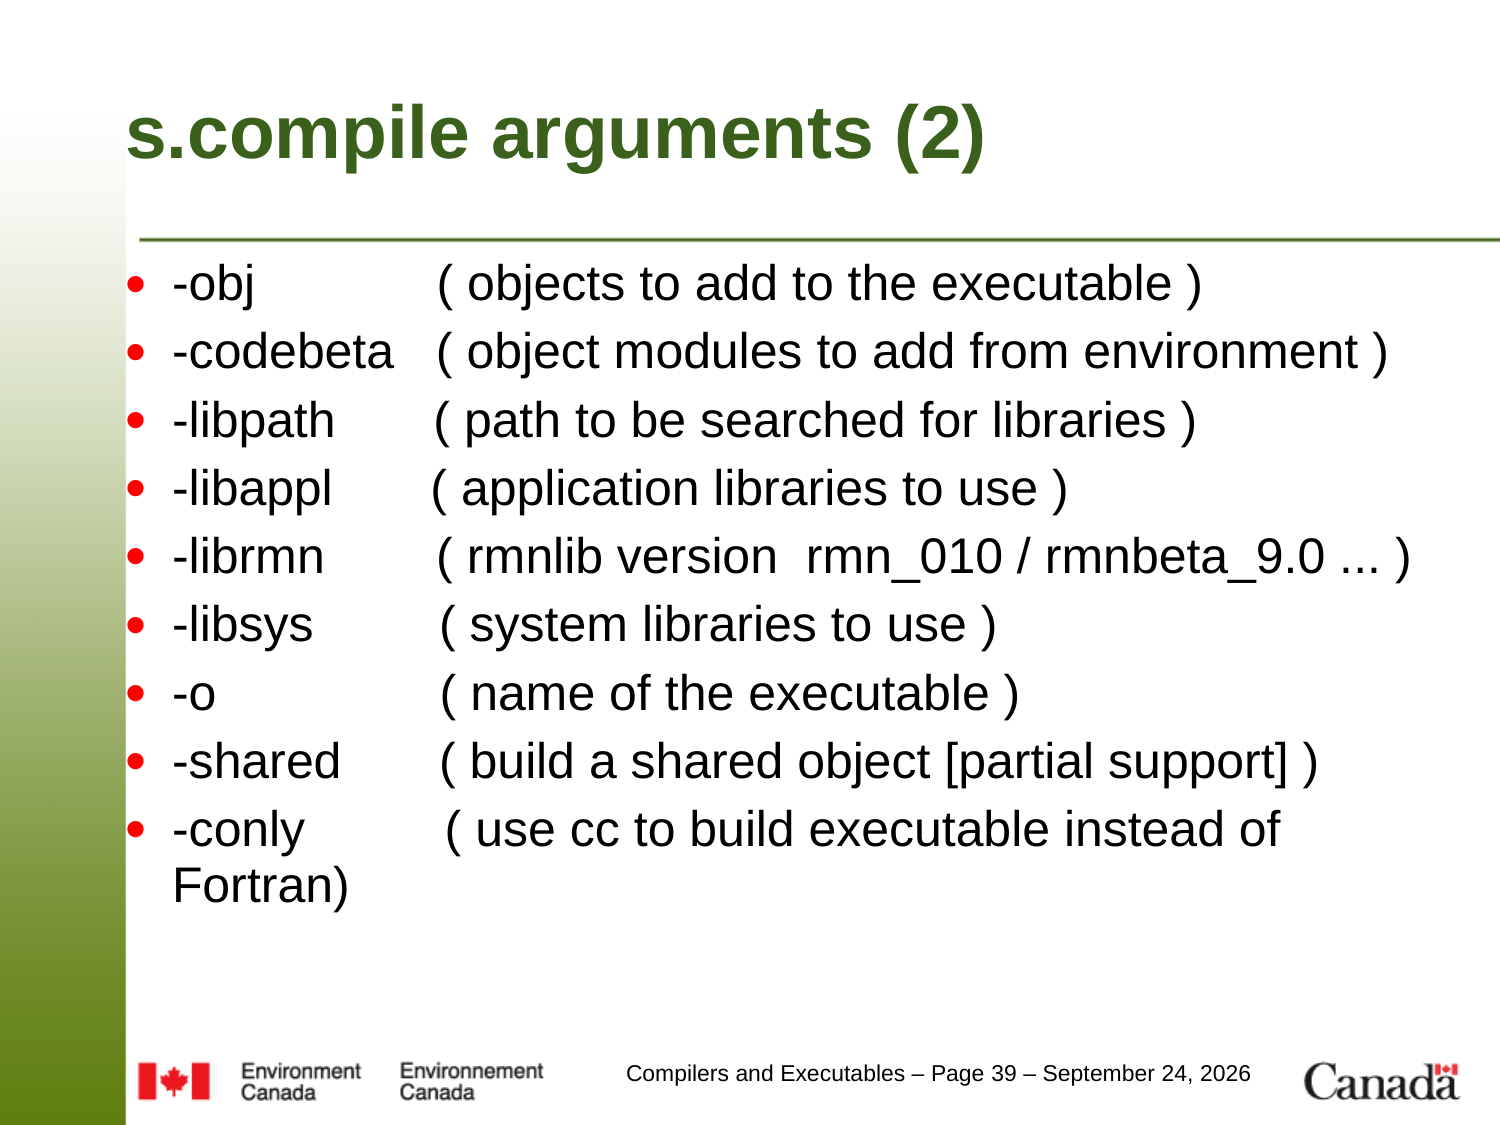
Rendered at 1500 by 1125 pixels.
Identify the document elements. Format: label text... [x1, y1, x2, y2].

picture [0, 0, 1500, 1125]
list -obj ( objects to add to the executable ) -codebeta ( object modules to add from environment ) -libpath ( path to be searched for libraries ) -libappl ( application libraries to use ) -librmn ( rmnlib version rmn_010 / rmnbeta_9.0 ... ) -libsys ( system libraries to use ) -o ( name of the executable ) -shared ( build a shared object [partial support] ) -conly ( use cc to build executable instead of Fortran) [125, 255, 1463, 1009]
title s.compile arguments (2) [125, 52, 1463, 213]
